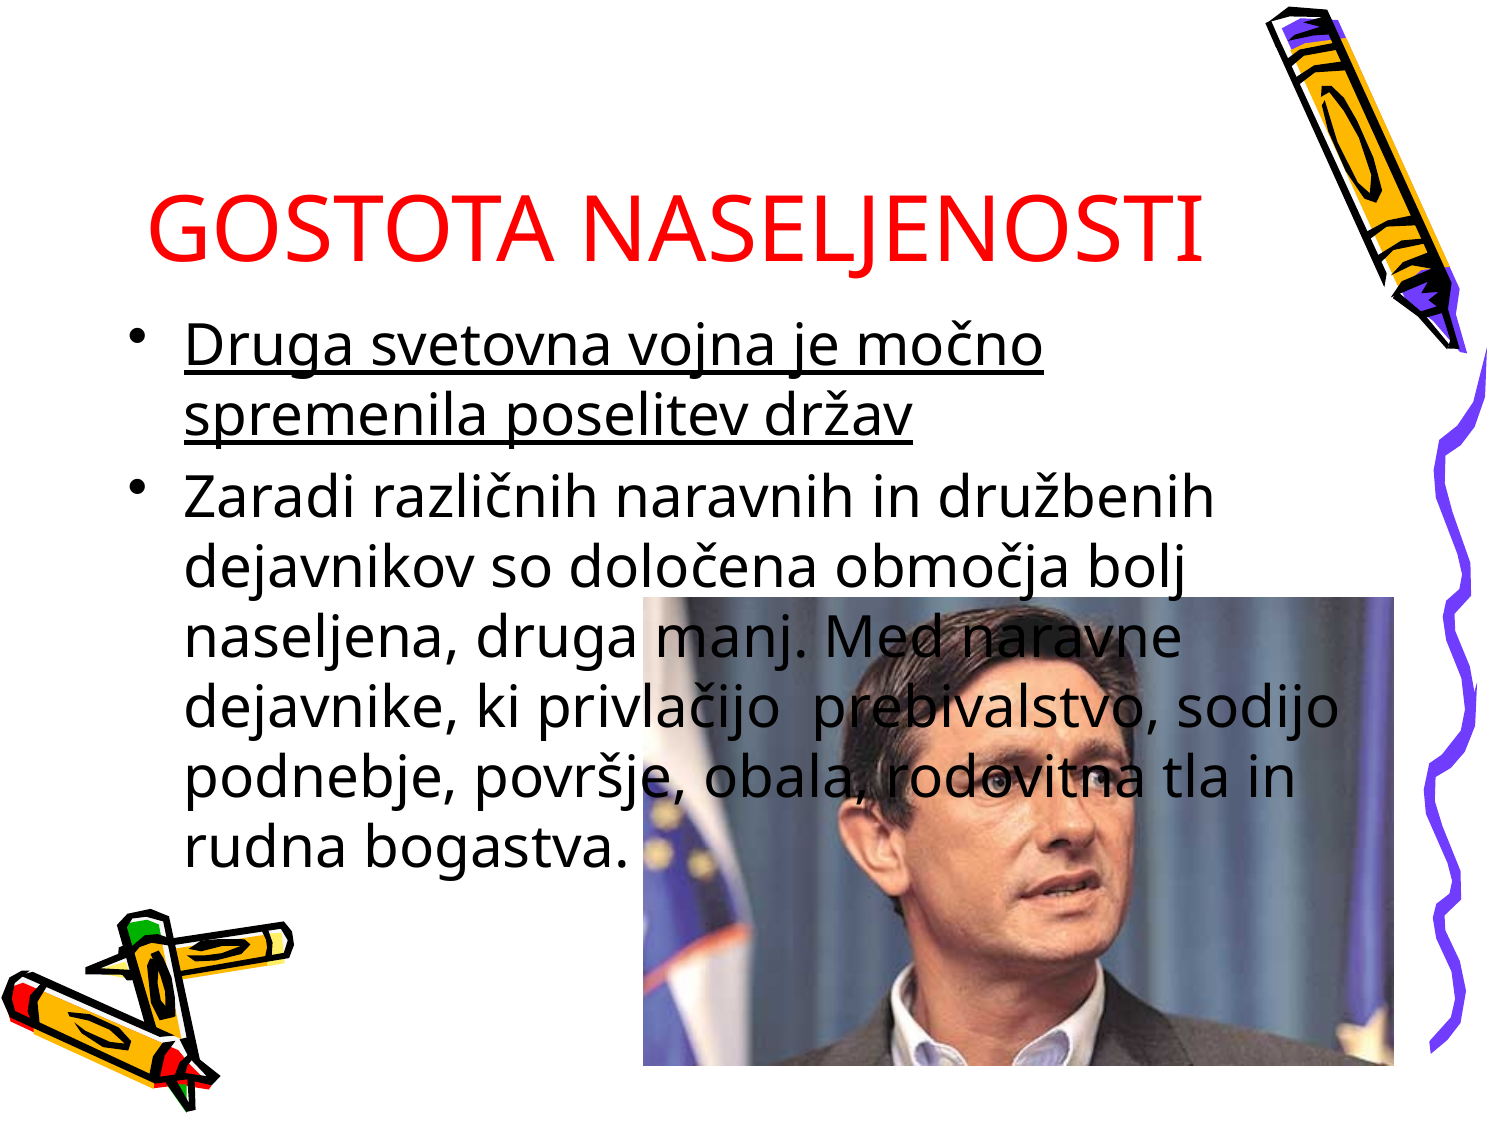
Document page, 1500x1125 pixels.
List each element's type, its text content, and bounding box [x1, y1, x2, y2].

title GOSTOTA NASELJENOSTI [112, 24, 1240, 288]
list Druga svetovna vojna je močno spremenila poselitev držav Zaradi različnih naravnih in družbenih dejavnikov so določena območja bolj naseljena, druga manj. Med naravne dejavnike, ki privlačijo prebivalstvo, sodijo podnebje, površje, obala, rodovitna tla in rudna bogastva. [112, 299, 1375, 900]
picture [643, 597, 1394, 1066]
